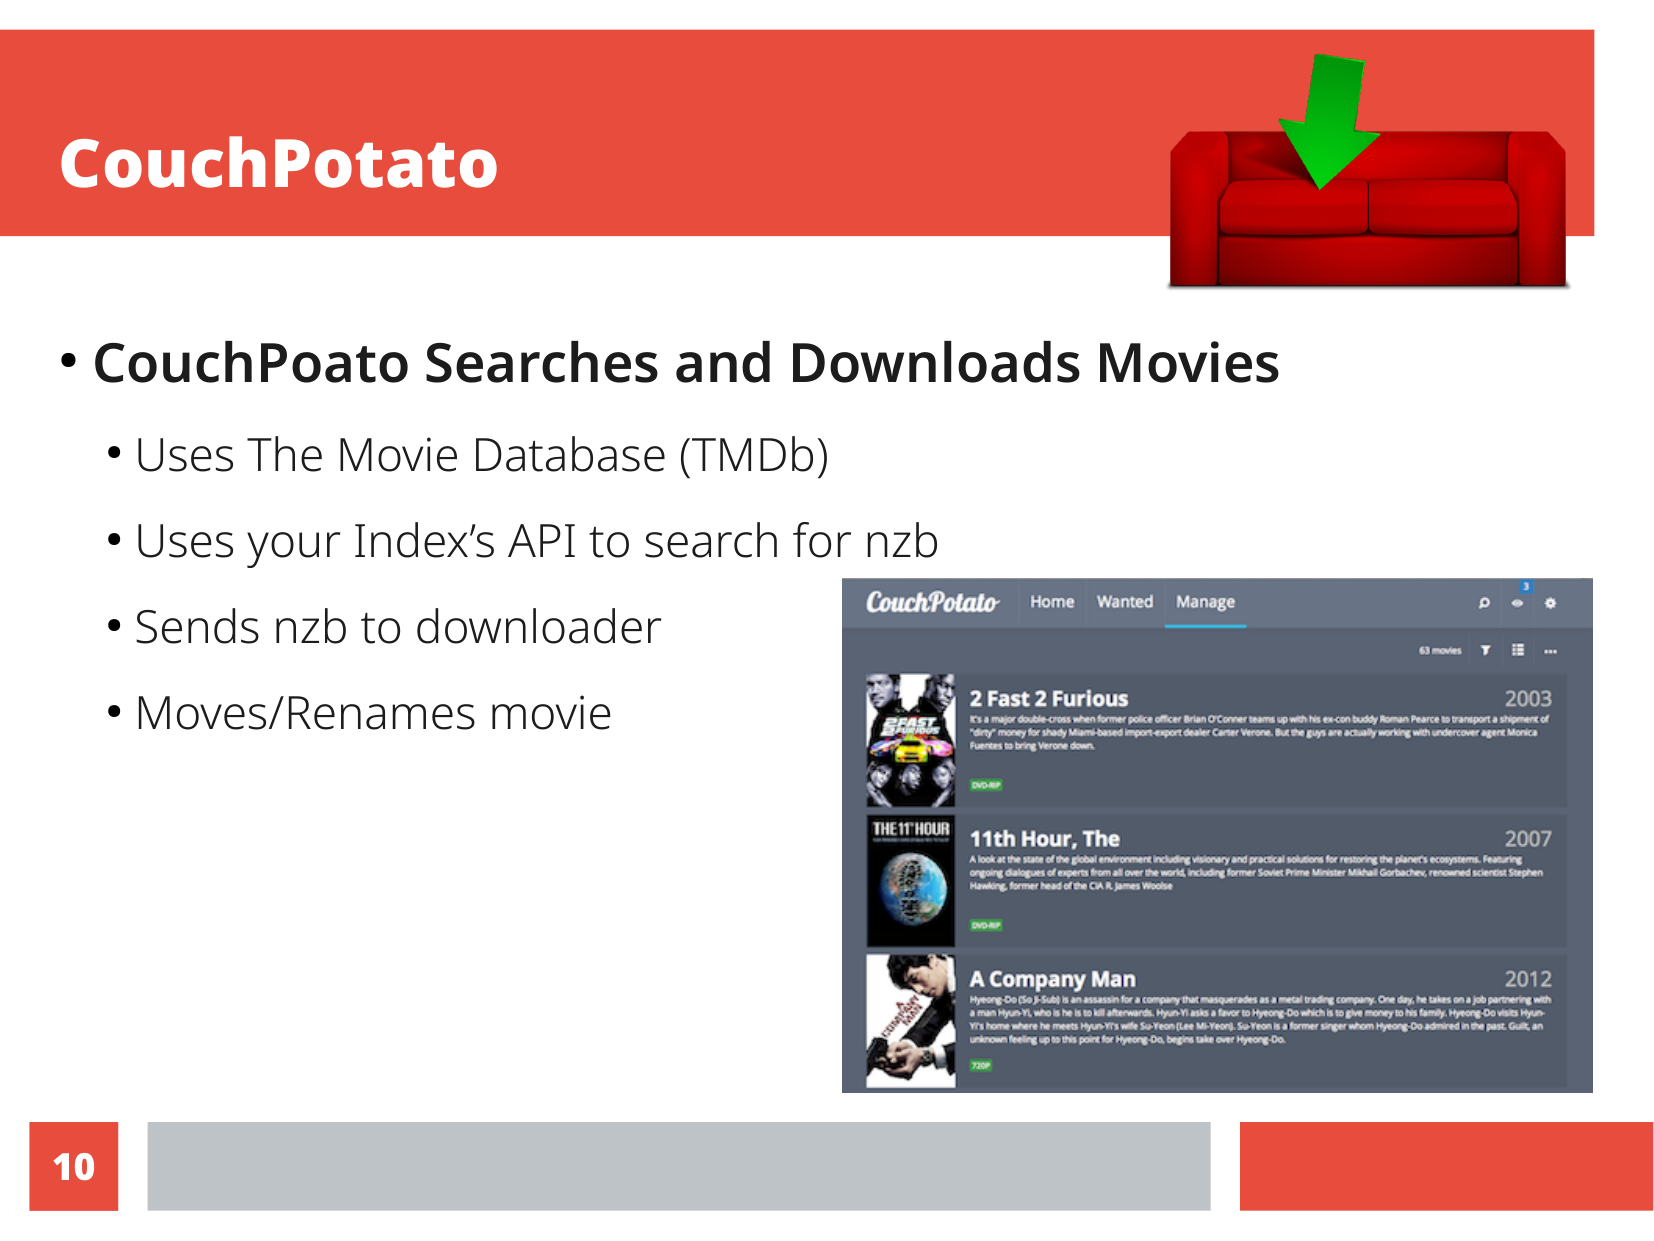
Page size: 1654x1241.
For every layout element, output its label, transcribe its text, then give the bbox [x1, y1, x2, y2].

picture [1142, 31, 1596, 325]
list CouchPoato Searches and Downloads Movies Uses The Movie Database (TMDb) Uses your Index’s API to search for nzb Sends nzb to downloader Moves/Renames movie [59, 324, 1565, 1093]
title CouchPotato [59, 59, 1142, 207]
picture [842, 578, 1593, 1093]
